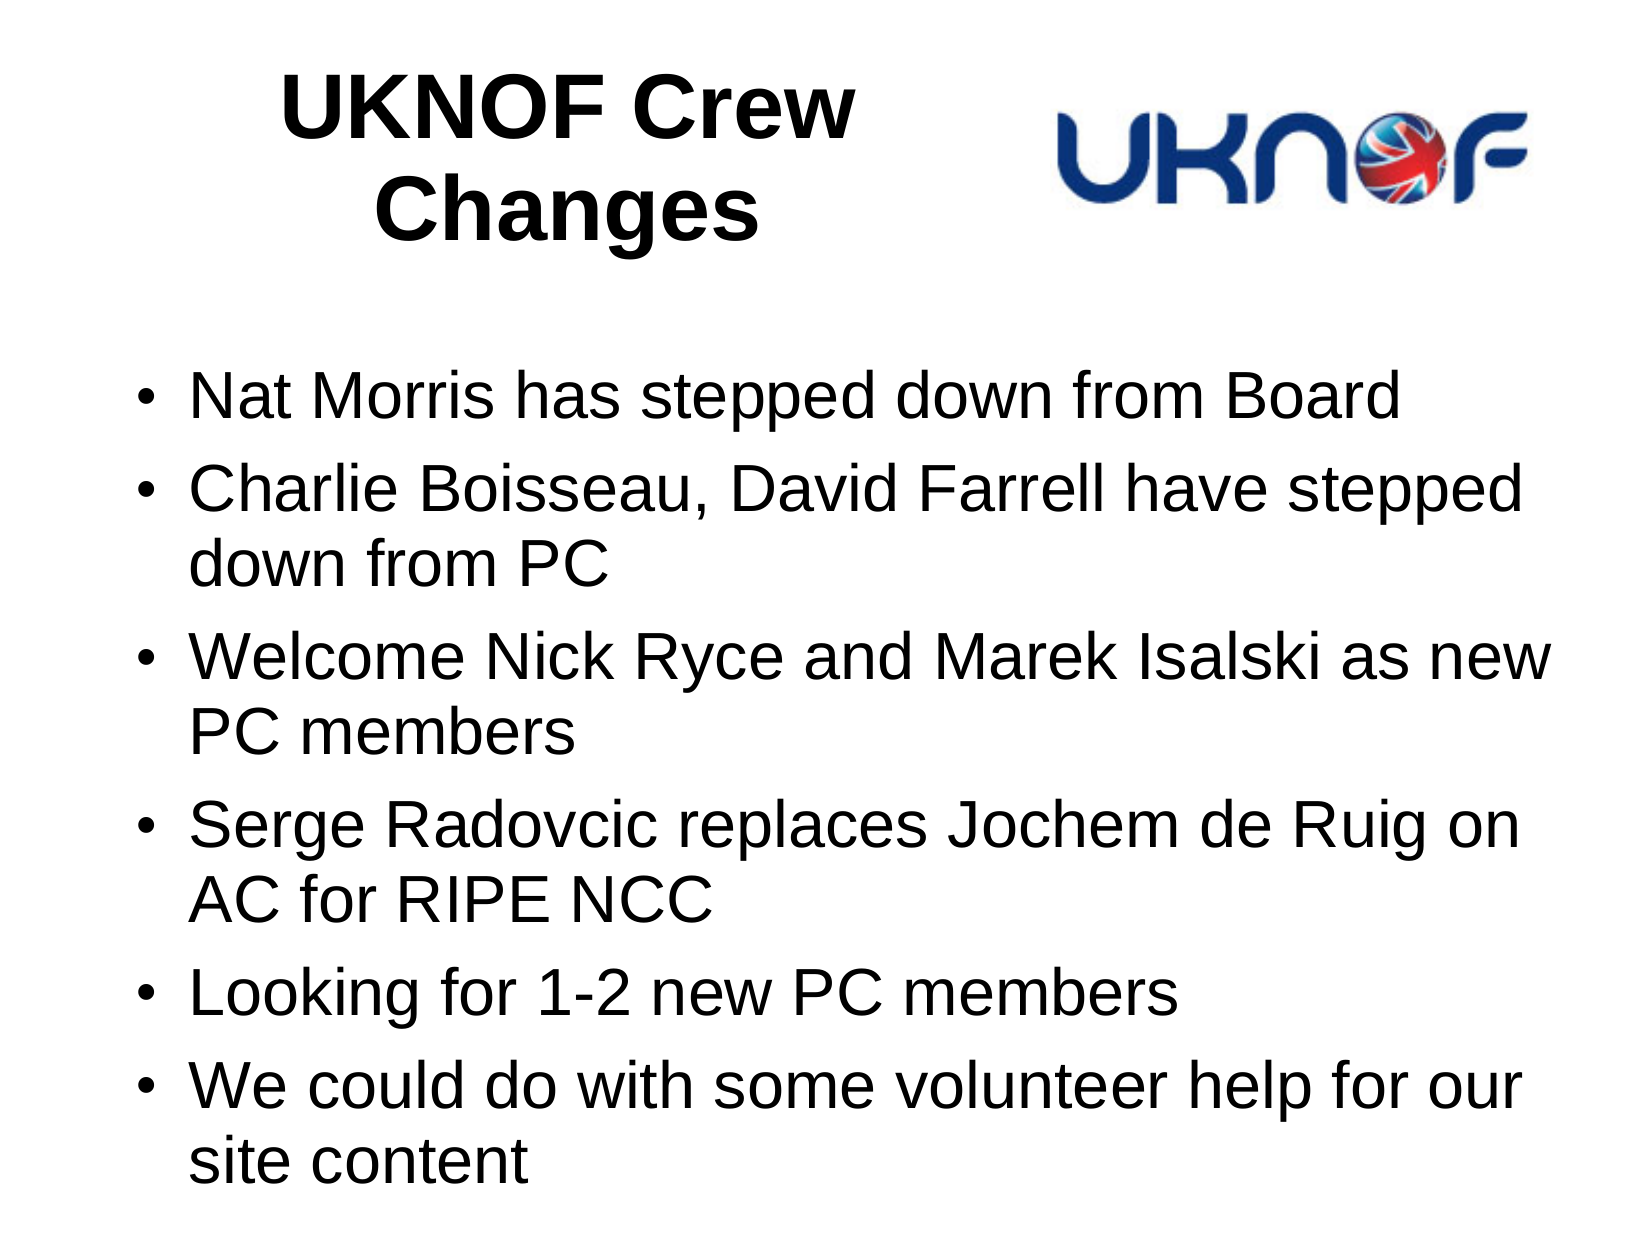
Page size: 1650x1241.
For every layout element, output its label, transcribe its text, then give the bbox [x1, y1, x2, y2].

list Nat Morris has stepped down from Board Charlie Boisseau, David Farrell have stepped down from PC Welcome Nick Ryce and Marek Isalski as new PC members Serge Radovcic replaces Jochem de Ruig on AC for RIPE NCC Looking for 1-2 new PC members We could do with some volunteer help for our site content [75, 358, 1576, 1198]
title UKNOF Crew Changes [123, 37, 1013, 279]
picture [1050, 93, 1536, 225]
